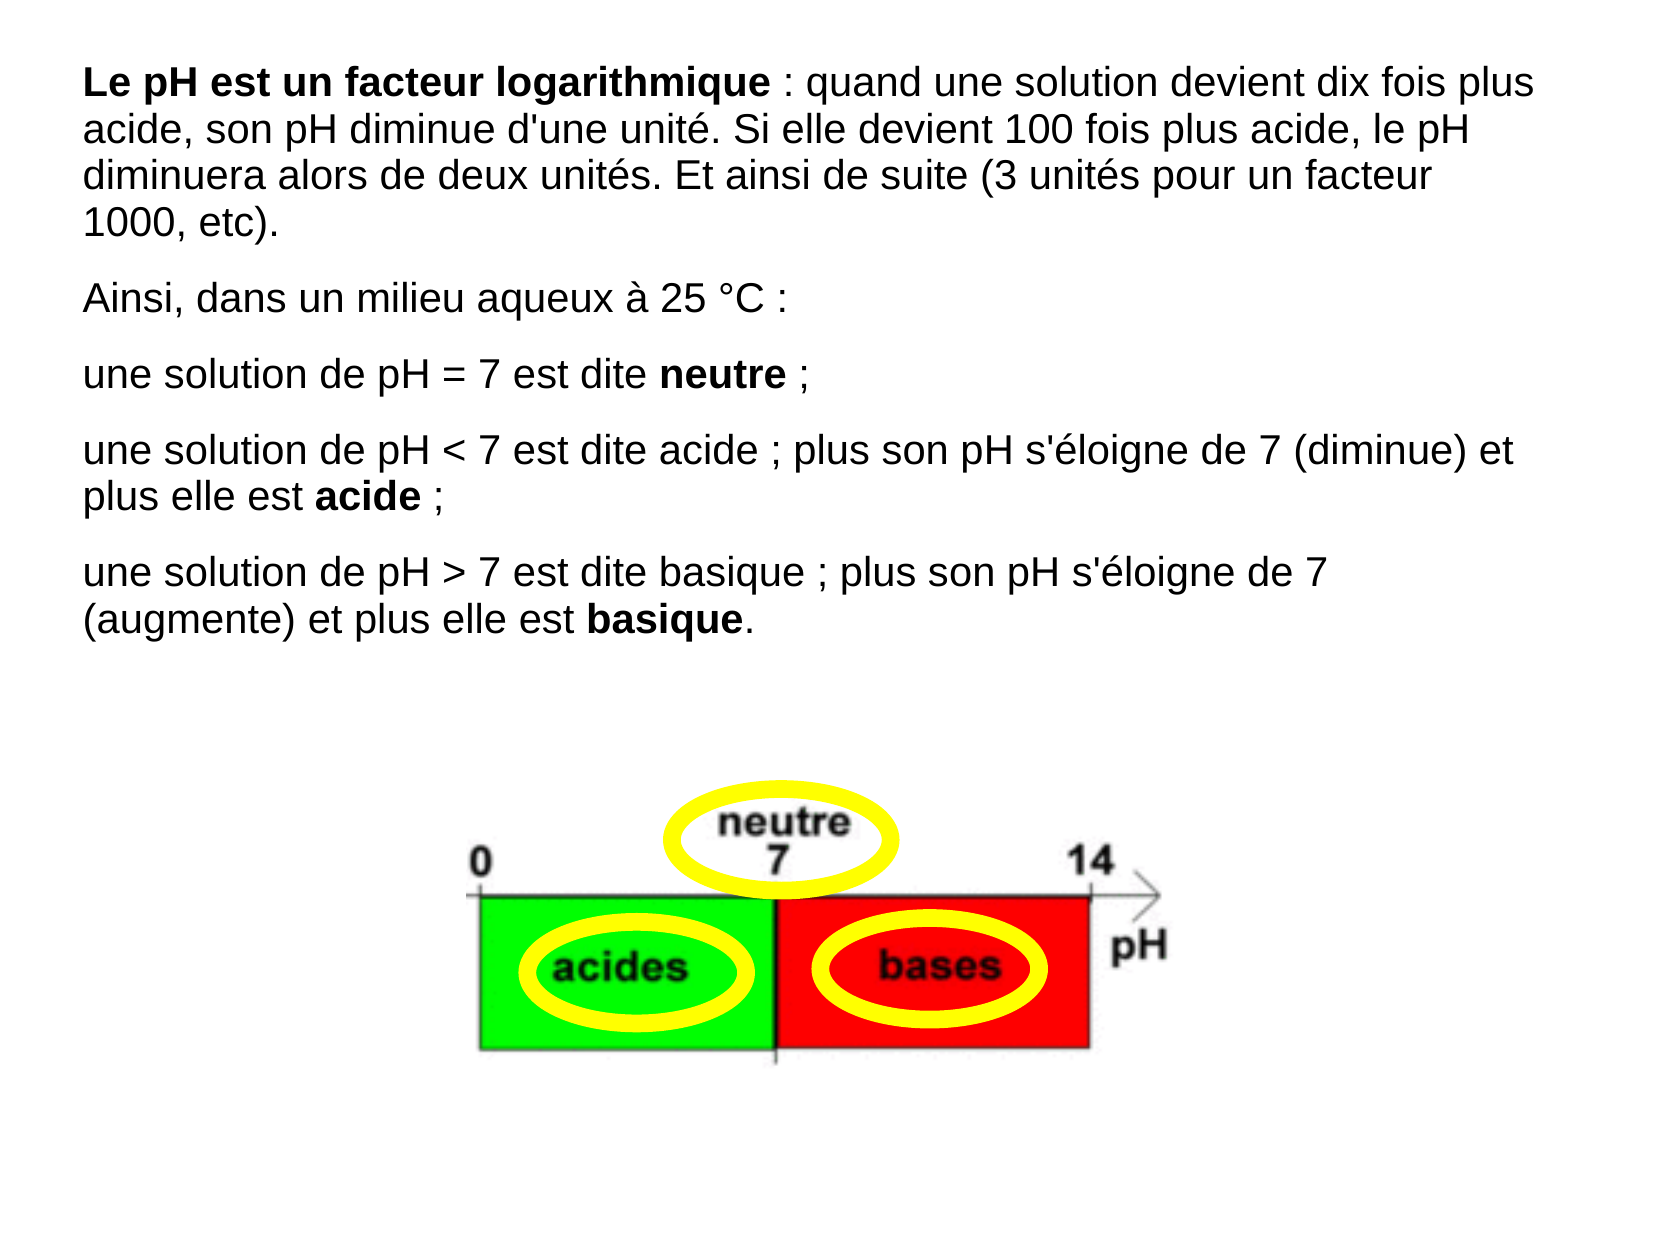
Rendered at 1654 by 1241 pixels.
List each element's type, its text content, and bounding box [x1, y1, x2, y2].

list Le pH est un facteur logarithmique : quand une solution devient dix fois plus acide, son pH diminue d'une unité. Si elle devient 100 fois plus acide, le pH diminuera alors de deux unités. Et ainsi de suite (3 unités pour un facteur 1000, etc). Ainsi, dans un milieu aqueux à 25 °C : une solution de pH = 7 est dite neutre ; une solution de pH < 7 est dite acide ; plus son pH s'éloigne de 7 (diminue) et plus elle est acide ; une solution de pH > 7 est dite basique ; plus son pH s'éloigne de 7 (augmente) et plus elle est basique. [82, 59, 1538, 1010]
picture [466, 745, 1176, 1085]
